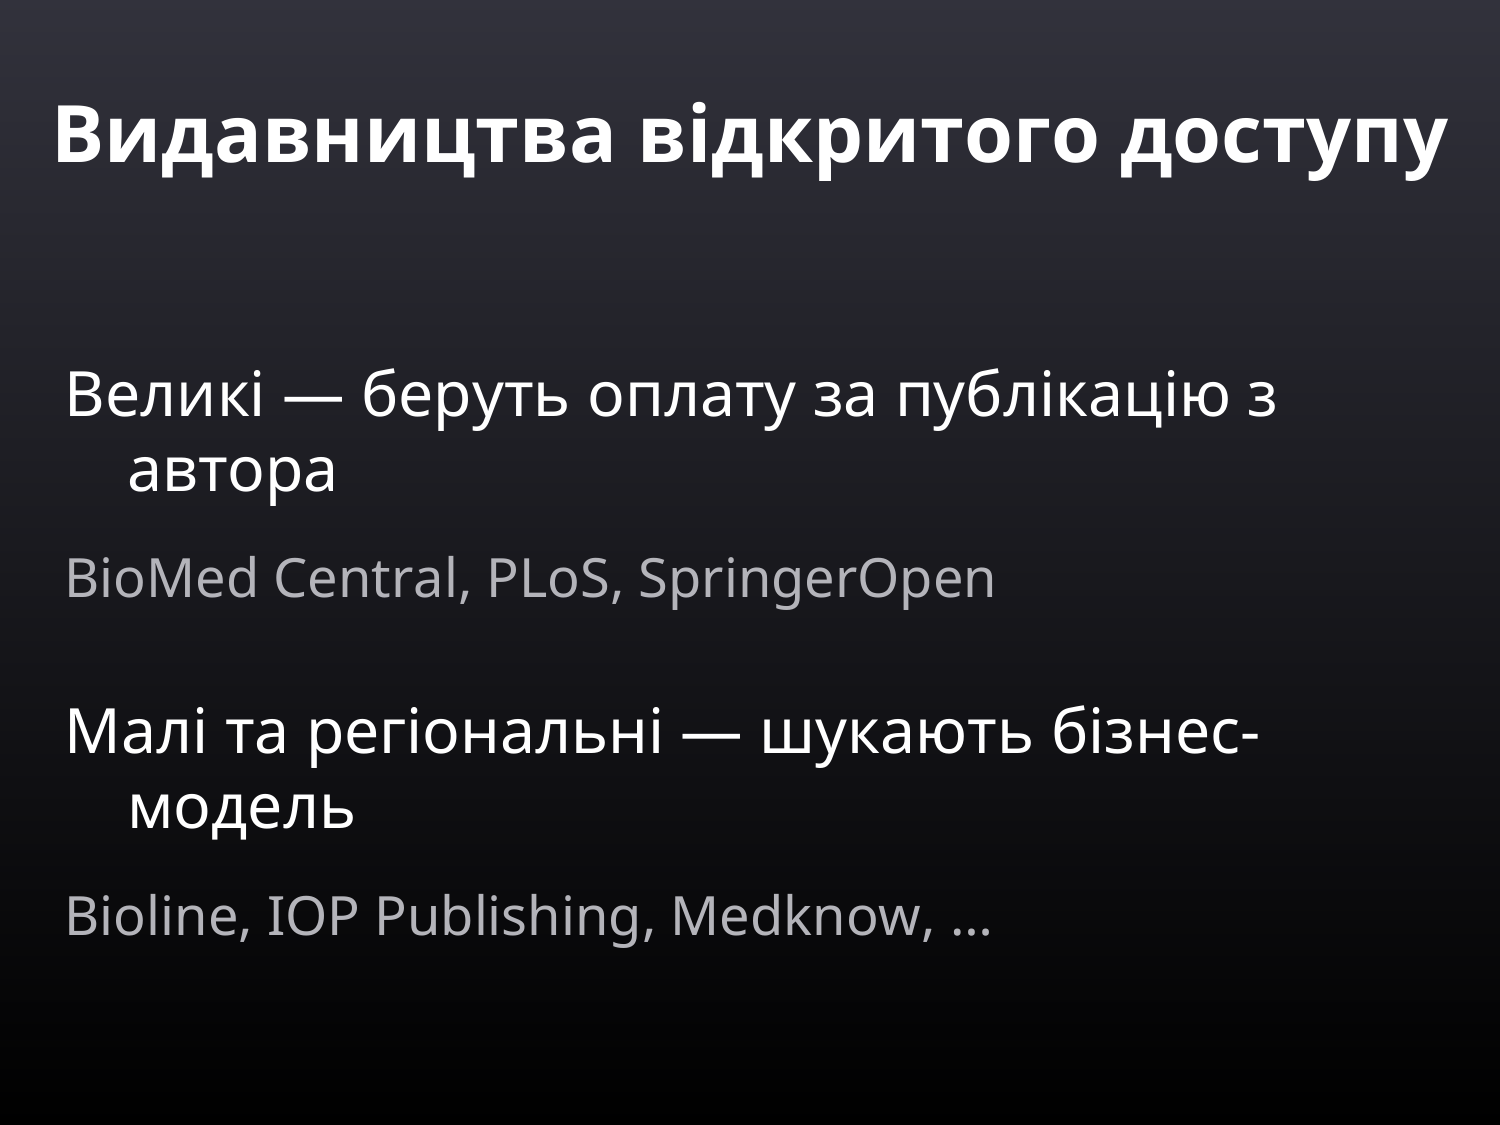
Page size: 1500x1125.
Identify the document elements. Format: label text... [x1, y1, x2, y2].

title Видавництва відкритого доступу [24, 28, 1476, 234]
text_box Великі — беруть оплату за публікацію з автора BioMed Central, PLoS, SpringerOpen [49, 324, 1500, 638]
text_box Малі та регіональні — шукають бізнес-модель Bioline, IOP Publishing, Medknow, … [49, 662, 1500, 976]
